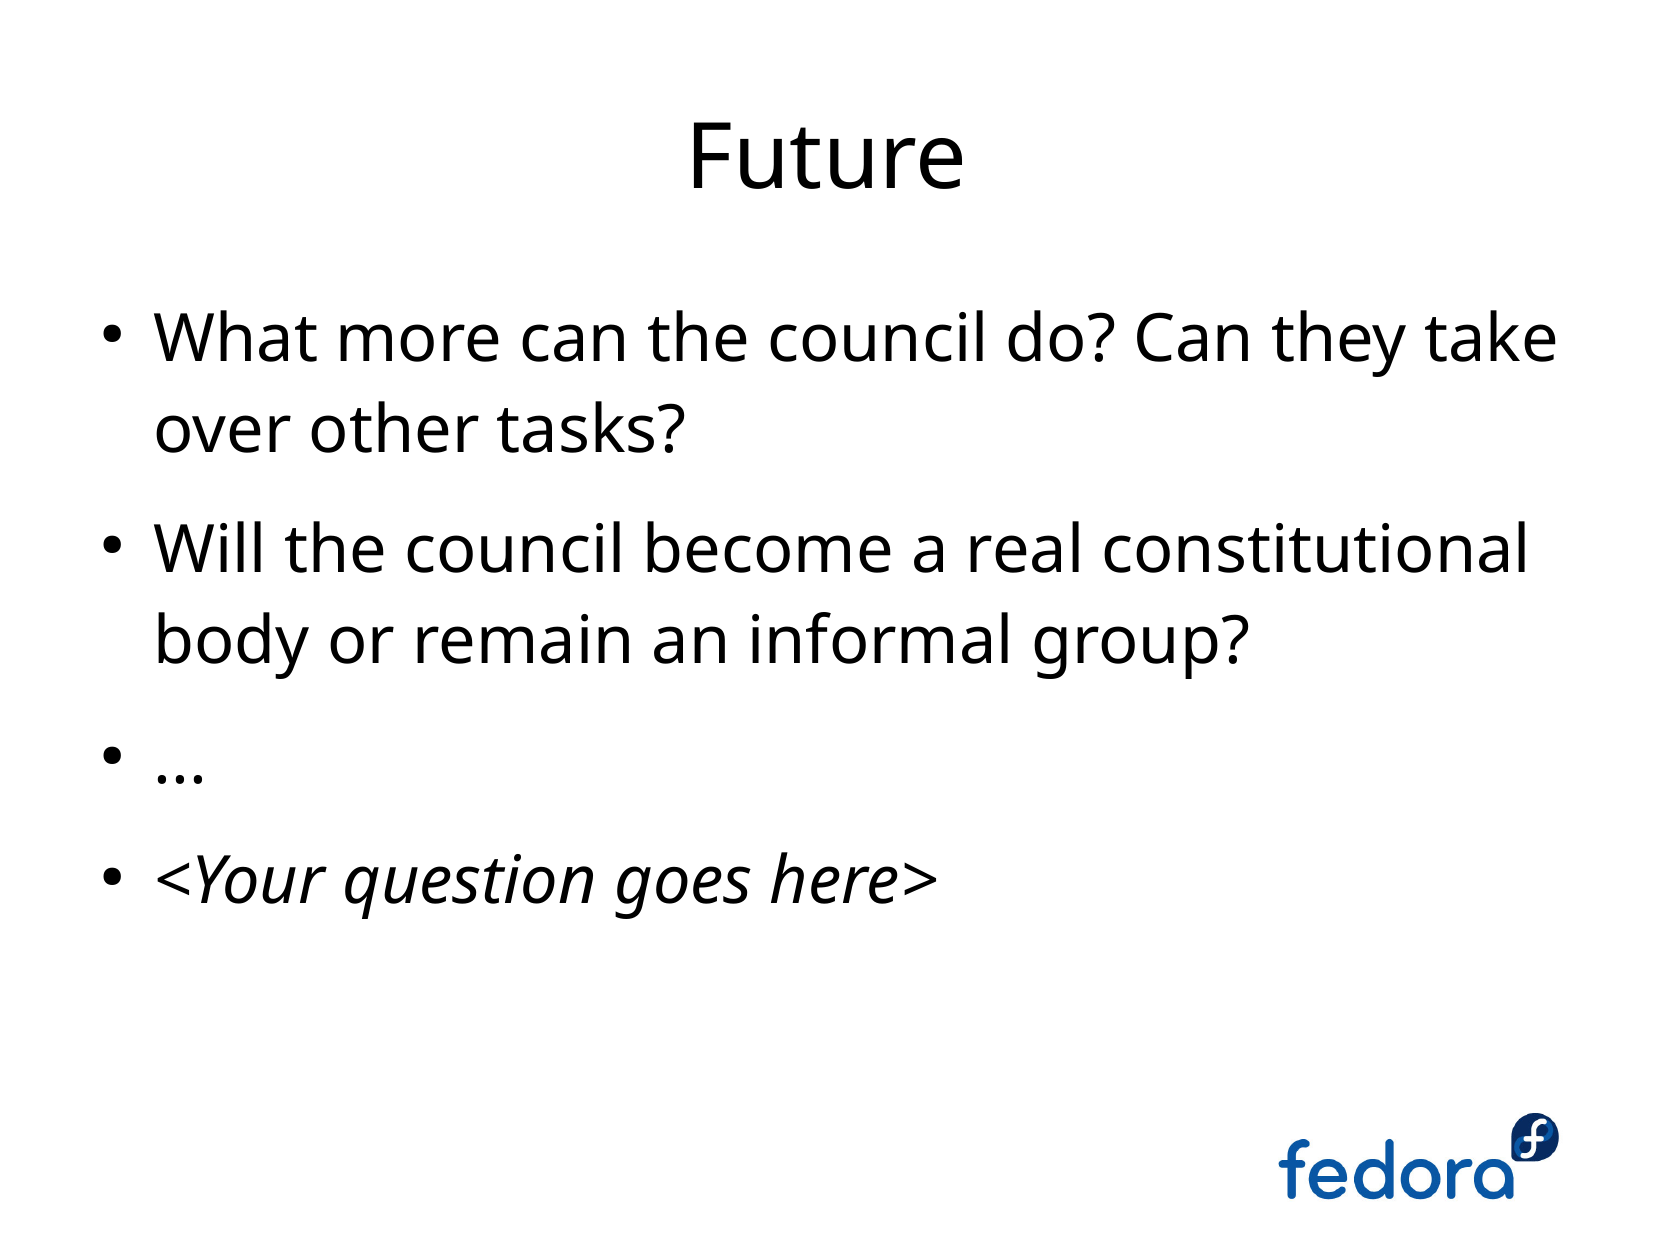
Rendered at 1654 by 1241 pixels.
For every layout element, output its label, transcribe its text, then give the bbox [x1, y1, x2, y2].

title Future [82, 49, 1571, 257]
picture [1269, 1109, 1565, 1211]
list What more can the council do? Can they take over other tasks? Will the council become a real constitutional body or remain an informal group? ... <Your question goes here> [82, 290, 1571, 1109]
